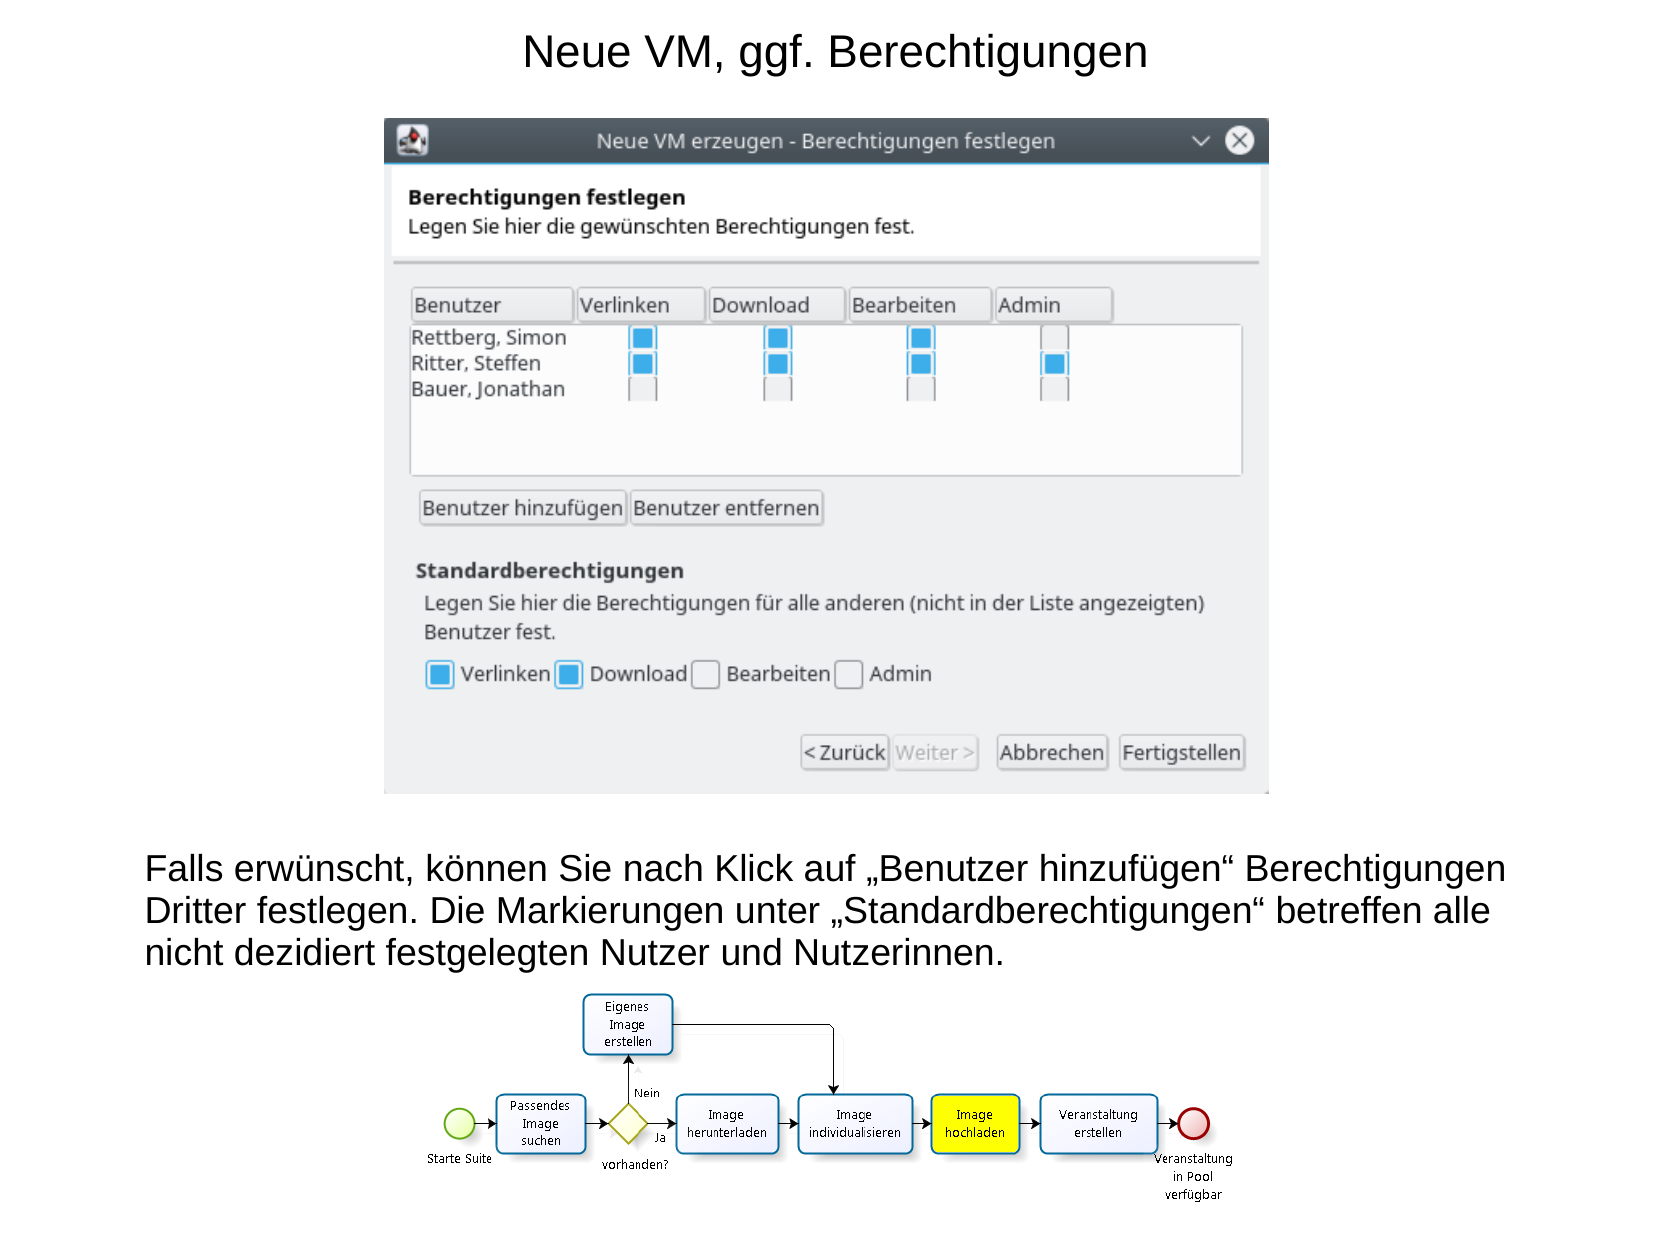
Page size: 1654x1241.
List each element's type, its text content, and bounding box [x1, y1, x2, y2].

picture [413, 1006, 1241, 1216]
picture [384, 118, 1269, 794]
picture [585, 1006, 671, 1053]
title Neue VM, ggf. Berechtigungen [91, 0, 1580, 105]
text_box Falls erwünscht, können Sie nach Klick auf „Benutzer hinzufügen“ Berechtigungen Dritter festlegen. Die Markierungen unter „Standardberechtigungen“ betreffen alle nicht dezidiert festgelegten Nutzer und Nutzerinnen. [129, 840, 1524, 1006]
